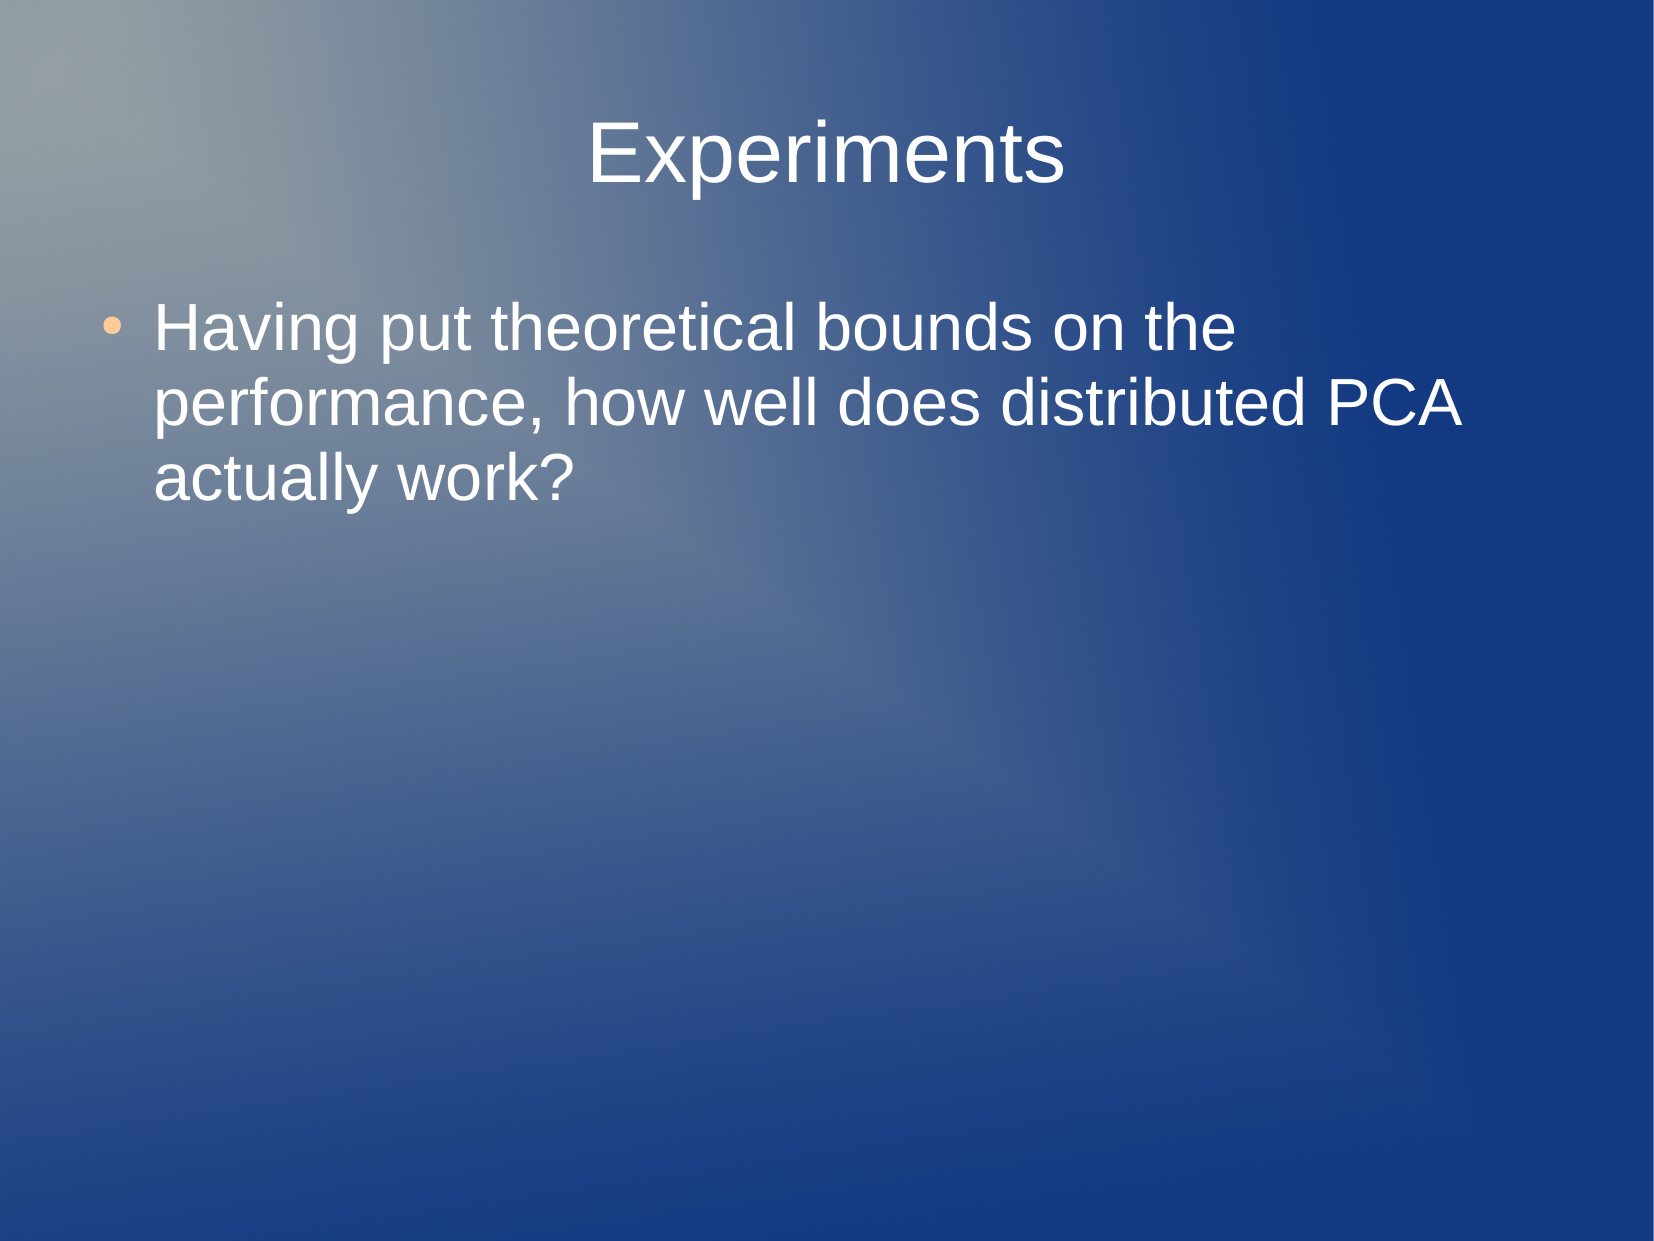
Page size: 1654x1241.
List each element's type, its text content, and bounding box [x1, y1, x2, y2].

picture [0, 0, 1654, 1241]
title Experiments [82, 49, 1571, 257]
list Having put theoretical bounds on the performance, how well does distributed PCA actually work? [82, 290, 1571, 1109]
